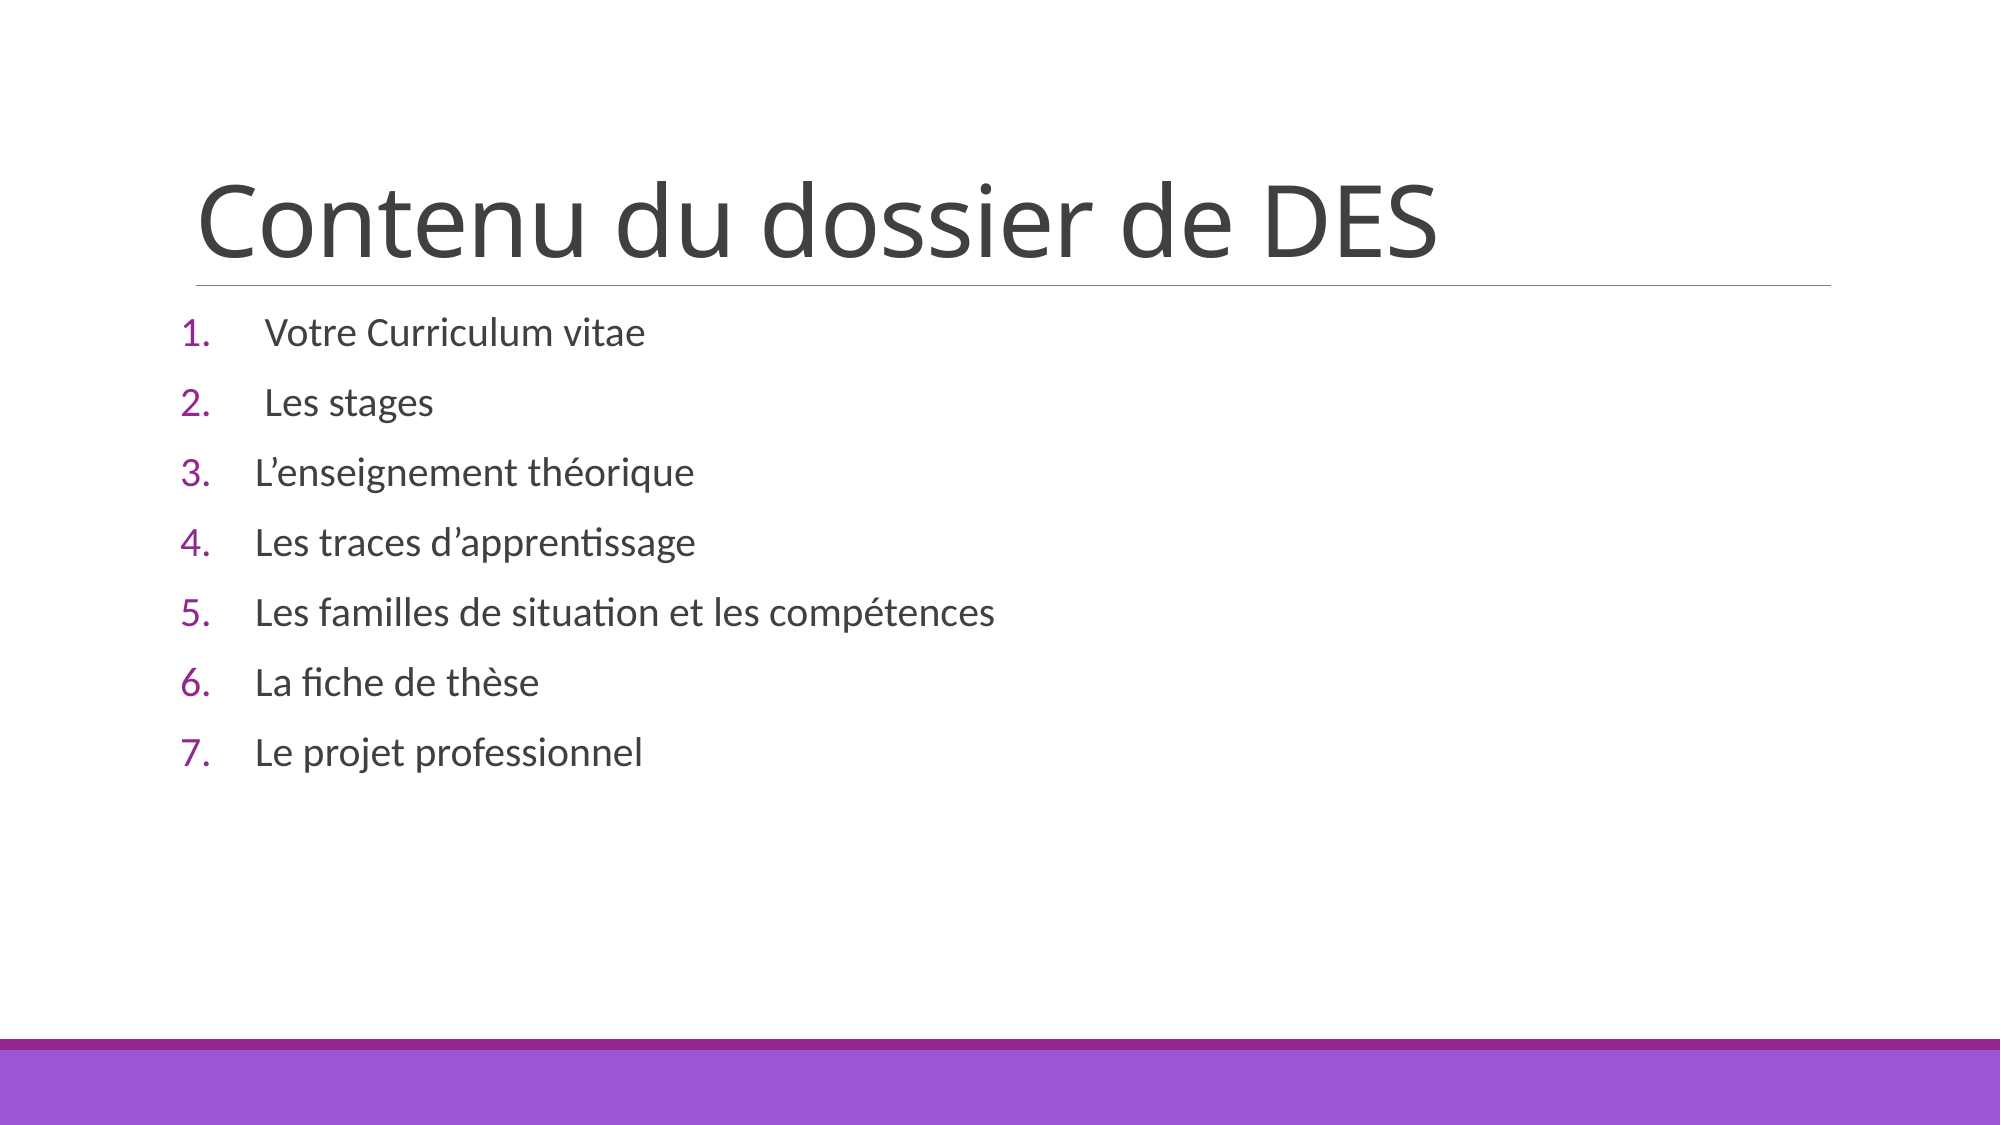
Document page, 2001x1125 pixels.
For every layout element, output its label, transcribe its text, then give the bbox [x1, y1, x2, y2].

list Votre Curriculum vitae Les stages L’enseignement théorique Les traces d’apprentissage Les familles de situation et les compétences La fiche de thèse Le projet professionnel [180, 302, 1831, 963]
title Contenu du dossier de DES [180, 47, 1831, 286]
